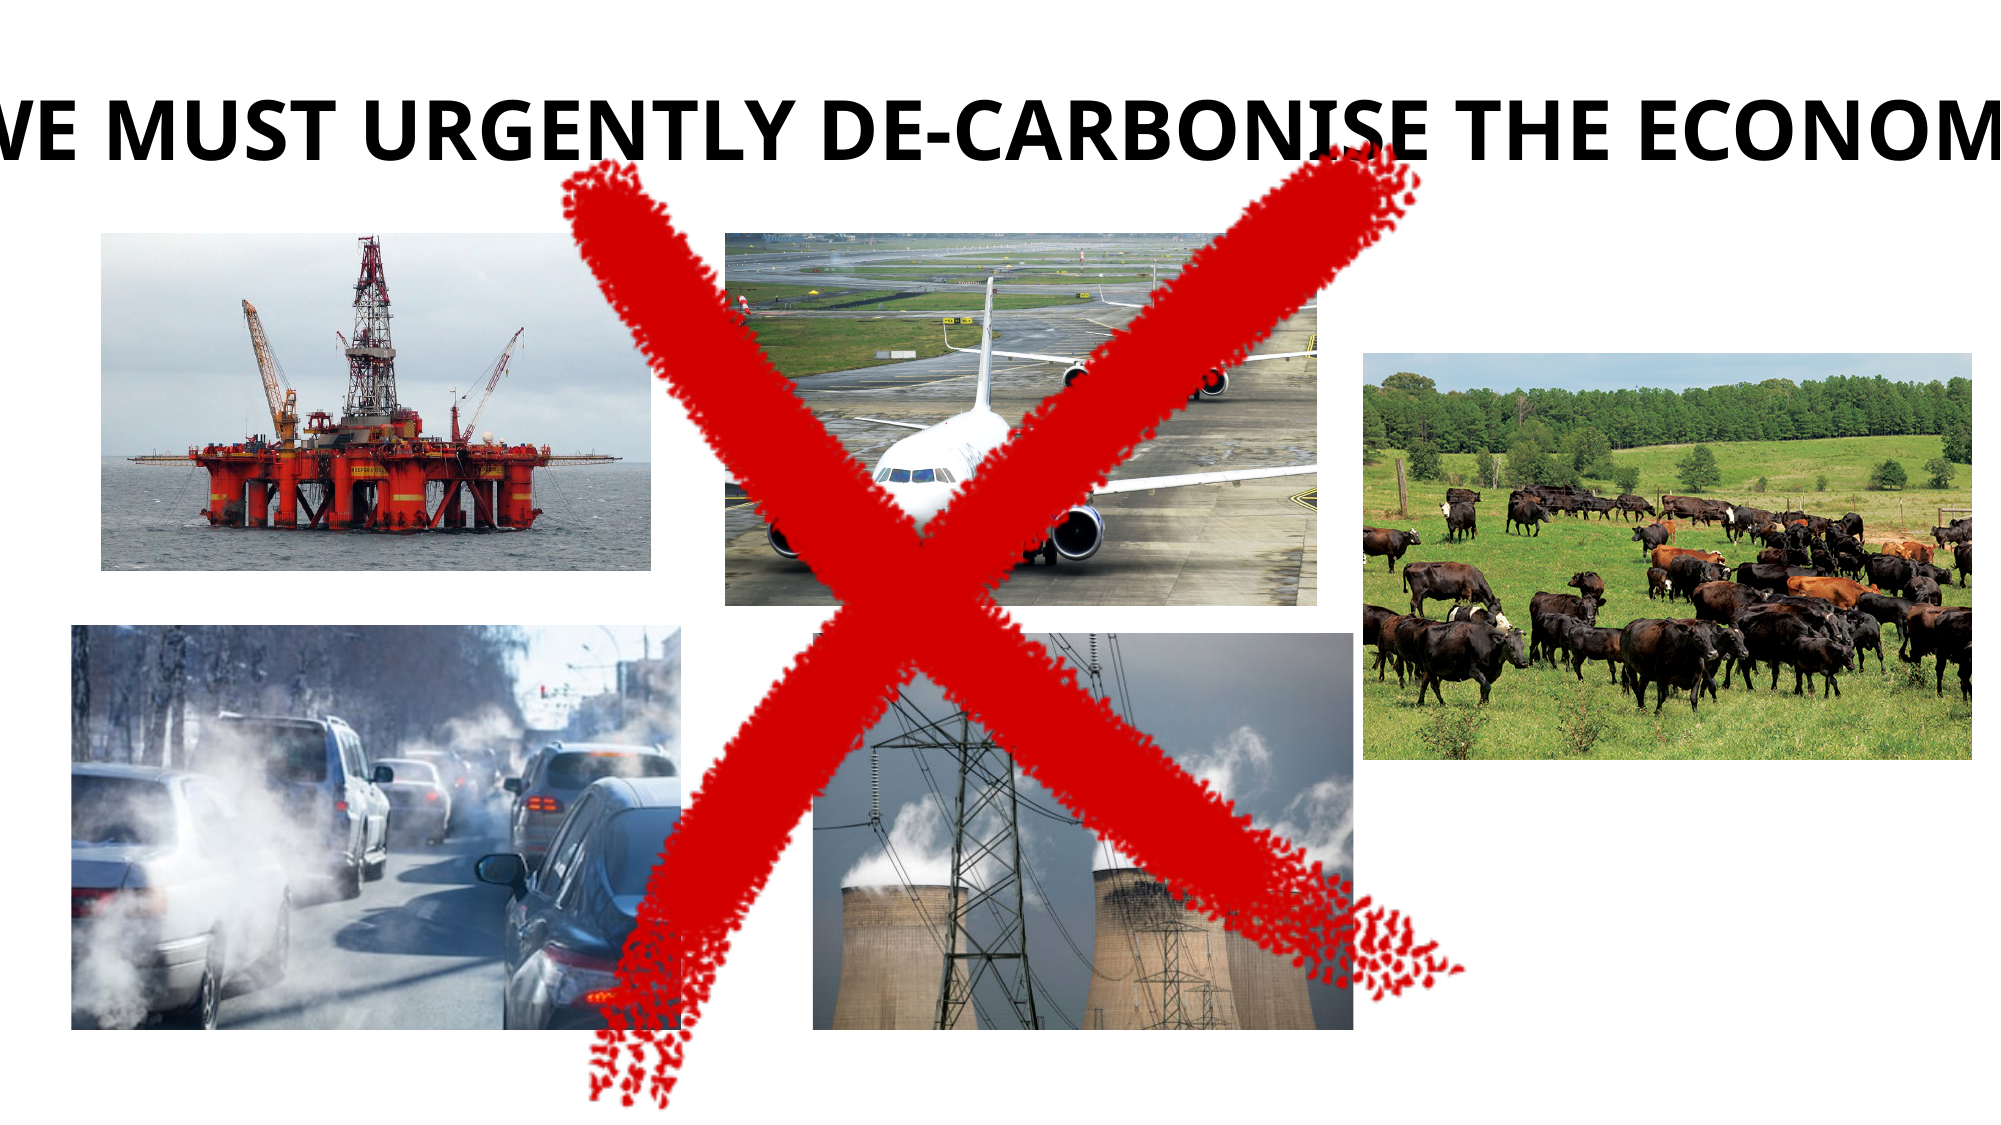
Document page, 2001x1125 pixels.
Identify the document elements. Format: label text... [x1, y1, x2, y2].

text_box WE MUST URGENTLY DE-CARBONISE THE ECONOMY [182, 70, 1836, 187]
picture [71, 119, 1972, 1125]
